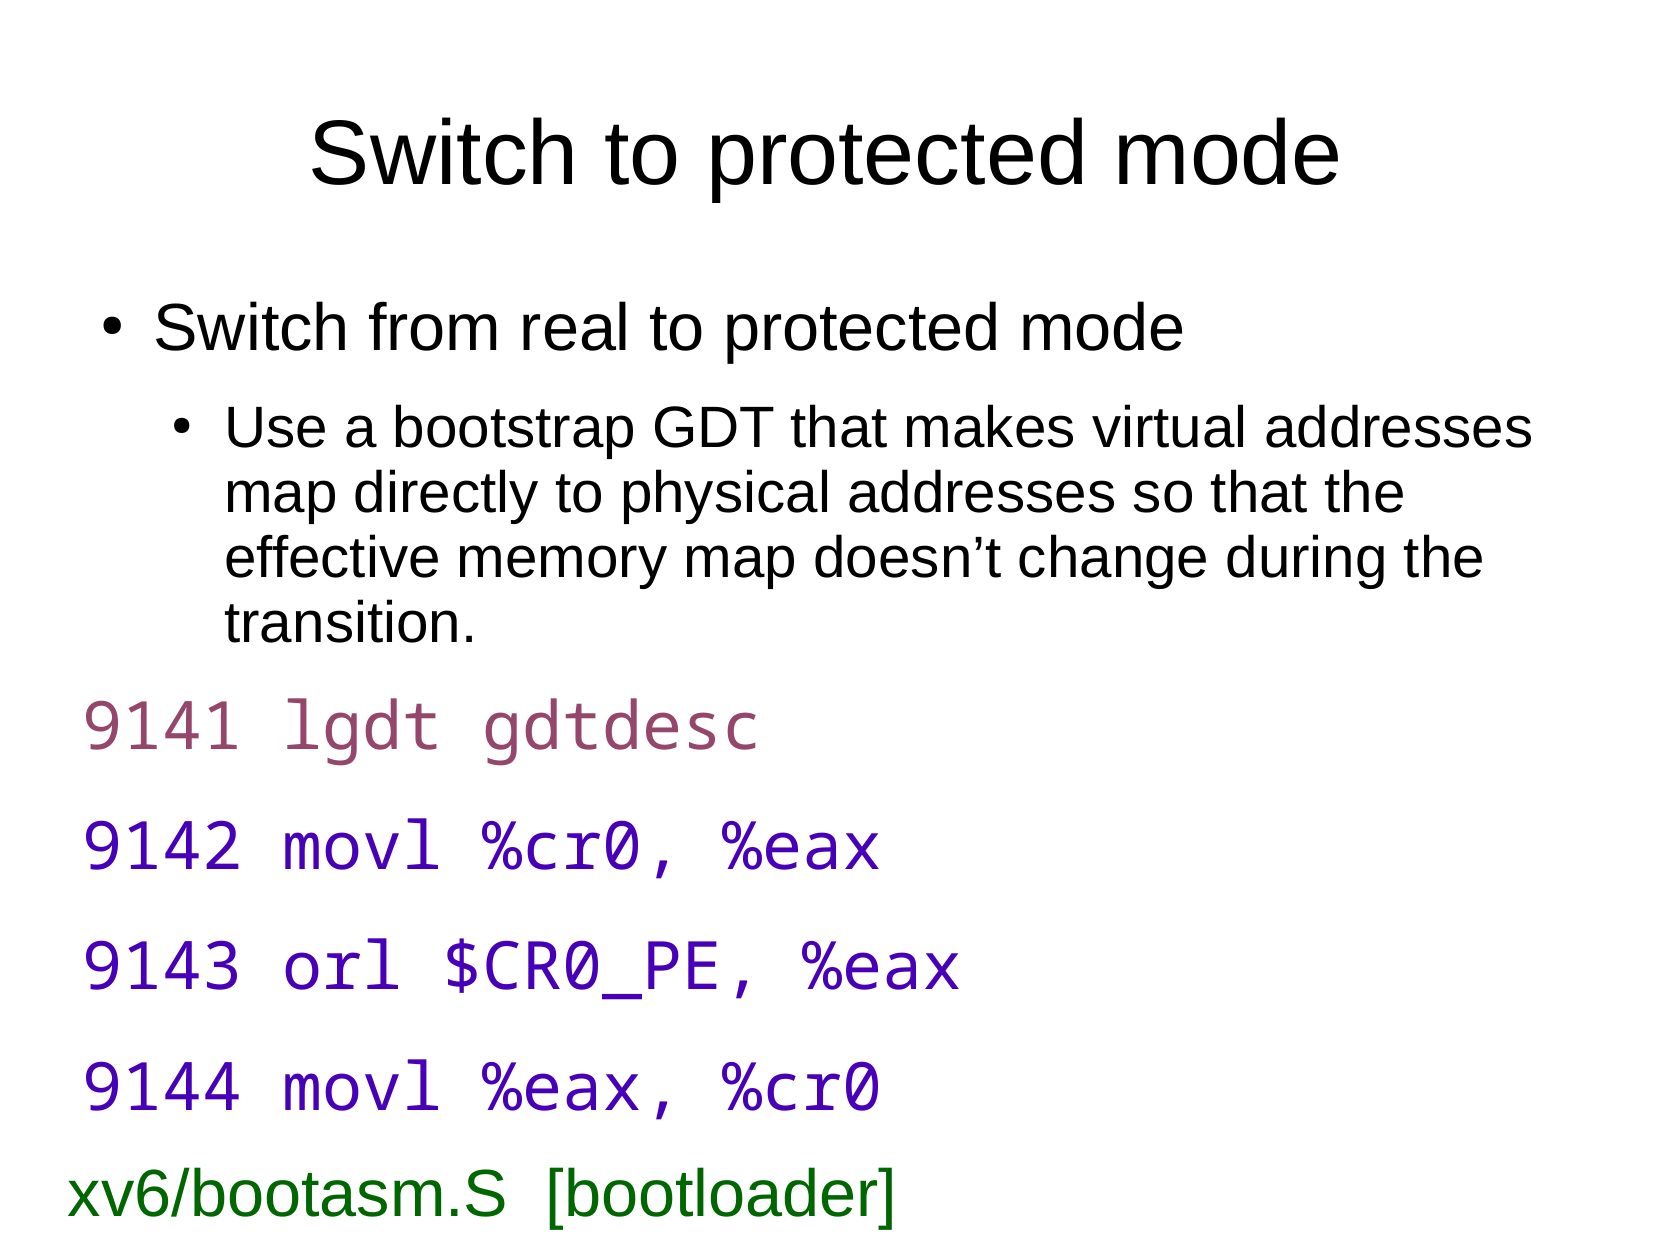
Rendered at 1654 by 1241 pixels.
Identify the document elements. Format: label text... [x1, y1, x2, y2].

list Switch from real to protected mode Use a bootstrap GDT that makes virtual addresses map directly to physical addresses so that the effective memory map doesn’t change during the transition. 9141 lgdt gdtdesc 9142 movl %cr0, %eax 9143 orl $CR0_PE, %eax 9144 movl %eax, %cr0 [82, 290, 1571, 1163]
text_box xv6/bootasm.S [bootloader] [53, 1148, 938, 1238]
title Switch to protected mode [82, 49, 1571, 257]
